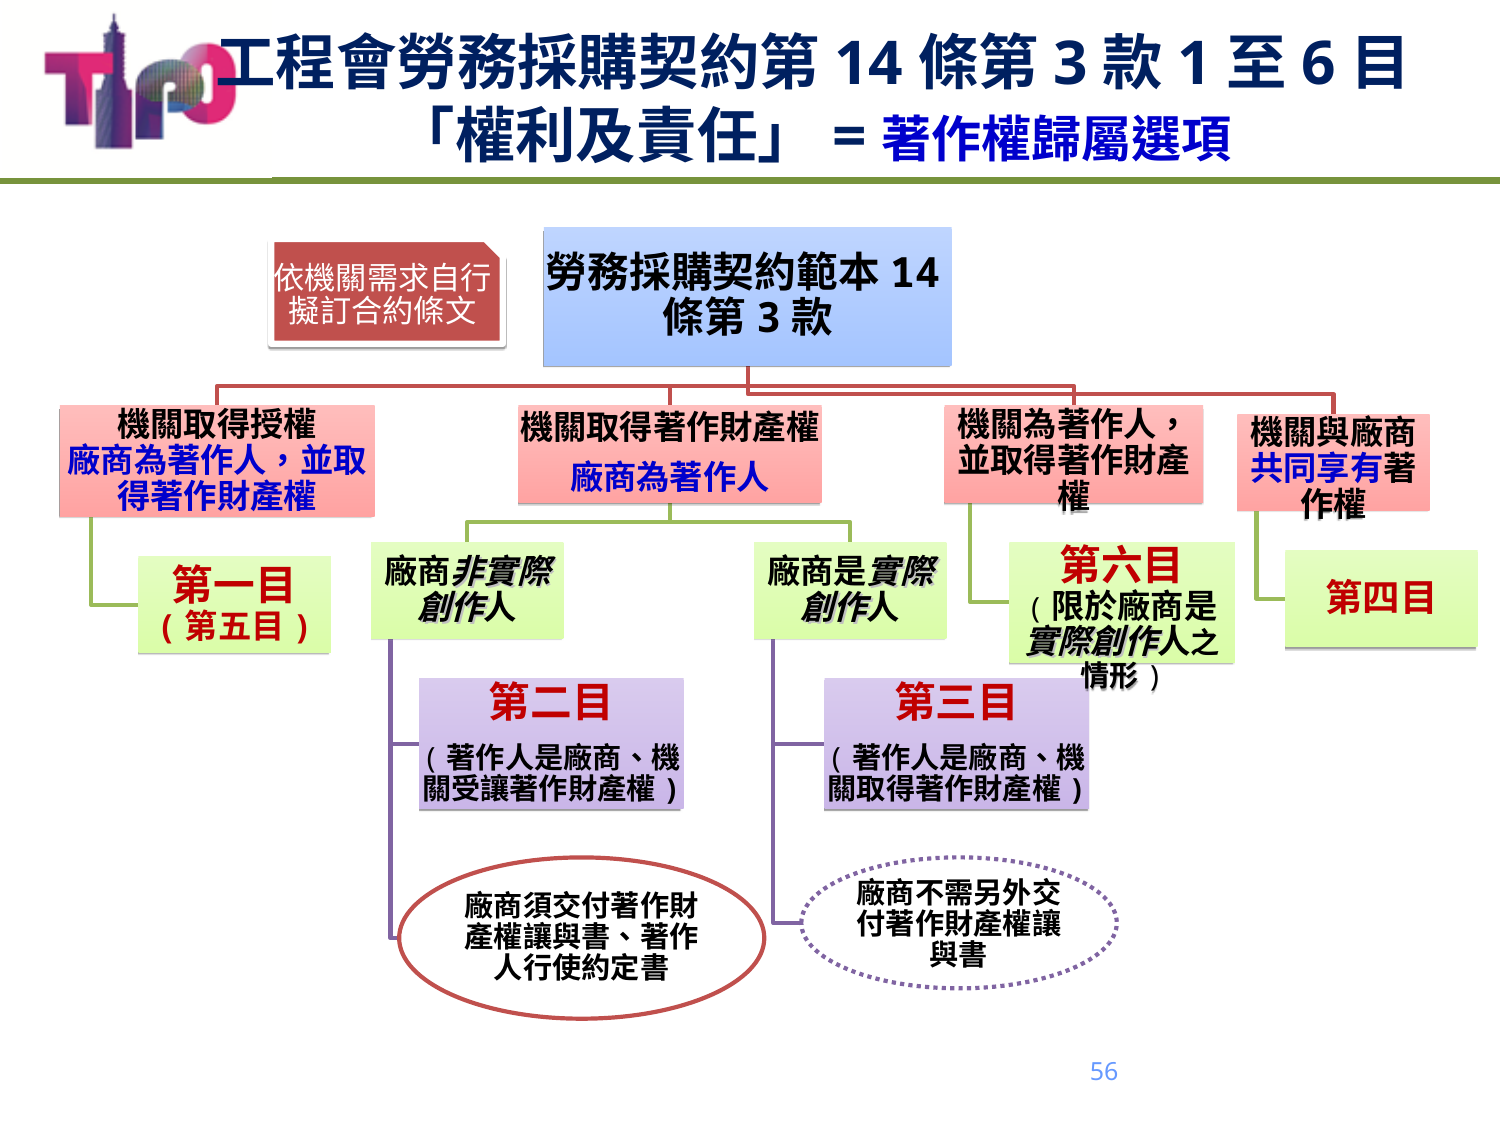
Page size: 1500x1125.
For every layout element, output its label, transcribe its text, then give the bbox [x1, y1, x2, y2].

text_box 依機關需求自行擬訂合約條文 [271, 239, 503, 344]
text_box 機關取得授權 廠商為著作人，並取得著作財產權 [59, 405, 375, 517]
text_box 機關取得著作財產權 廠商為著作人 [518, 405, 822, 503]
text_box 廠商非實際創作人 [371, 542, 564, 639]
text_box 機關為著作人，並取得著作財產權 [944, 405, 1204, 503]
text_box 56 [1074, 1042, 1426, 1103]
text_box 廠商須交付著作財產權讓與書、著作人行使約定書 [399, 857, 765, 1019]
text_box 第六目 (限於廠商是實際創作人之情形) [1009, 542, 1235, 663]
text_box 廠商是實際創作人 [754, 542, 947, 639]
text_box 勞務採購契約範本14條第3款 [543, 227, 952, 366]
text_box 第一目 (第五目) [138, 556, 331, 653]
text_box 廠商不需另外交付著作財產權讓與書 [801, 857, 1117, 989]
text_box 第三目 (著作人是廠商、機關取得著作財產權) [824, 678, 1090, 809]
text_box 第二目 (著作人是廠商、機關受讓著作財產權) [419, 678, 684, 809]
text_box 機關與廠商共同享有著作權 [1237, 414, 1430, 511]
title 工程會勞務採購契約第14條第3款1至6目 「權利及責任」=著作權歸屬選項 [183, 16, 1443, 170]
text_box 第四目 [1285, 550, 1478, 647]
